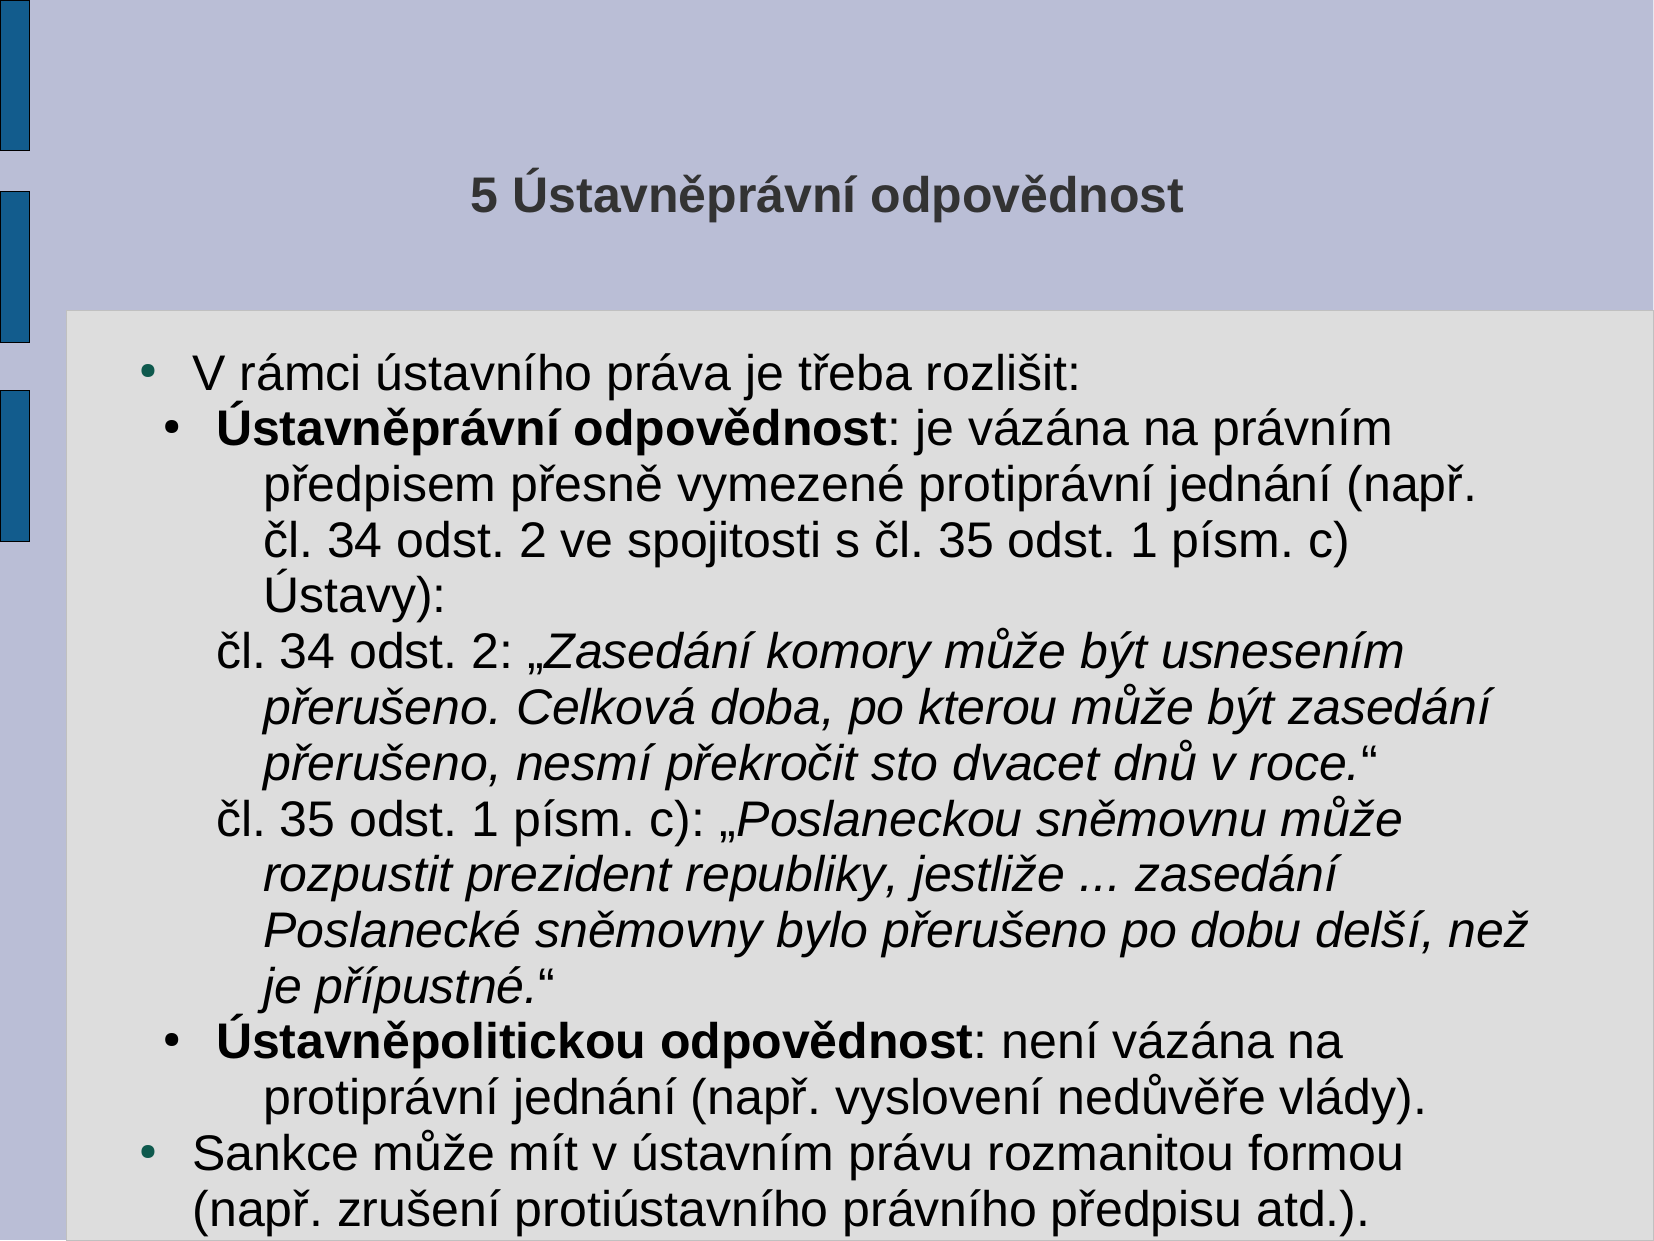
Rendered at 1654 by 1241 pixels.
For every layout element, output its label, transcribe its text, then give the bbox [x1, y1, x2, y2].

list V rámci ústavního práva je třeba rozlišit: Ústavněprávní odpovědnost: je vázána na právním předpisem přesně vymezené protiprávní jednání (např. čl. 34 odst. 2 ve spojitosti s čl. 35 odst. 1 písm. c) Ústavy): čl. 34 odst. 2: „Zasedání komory může být usnesením přerušeno. Celková doba, po kterou může být zasedání přerušeno, nesmí překročit sto dvacet dnů v roce.“ čl. 35 odst. 1 písm. c): „Poslaneckou sněmovnu může rozpustit prezident republiky, jestliže ... zasedání Poslanecké sněmovny bylo přerušeno po dobu delší, než je přípustné.“ Ústavněpolitickou odpovědnost: není vázána na protiprávní jednání (např. vyslovení nedůvěře vlády). Sankce může mít v ústavním právu rozmanitou formou (např. zrušení protiústavního právního předpisu atd.). [121, 344, 1534, 1240]
title 5 Ústavněprávní odpovědnost [121, 91, 1534, 299]
